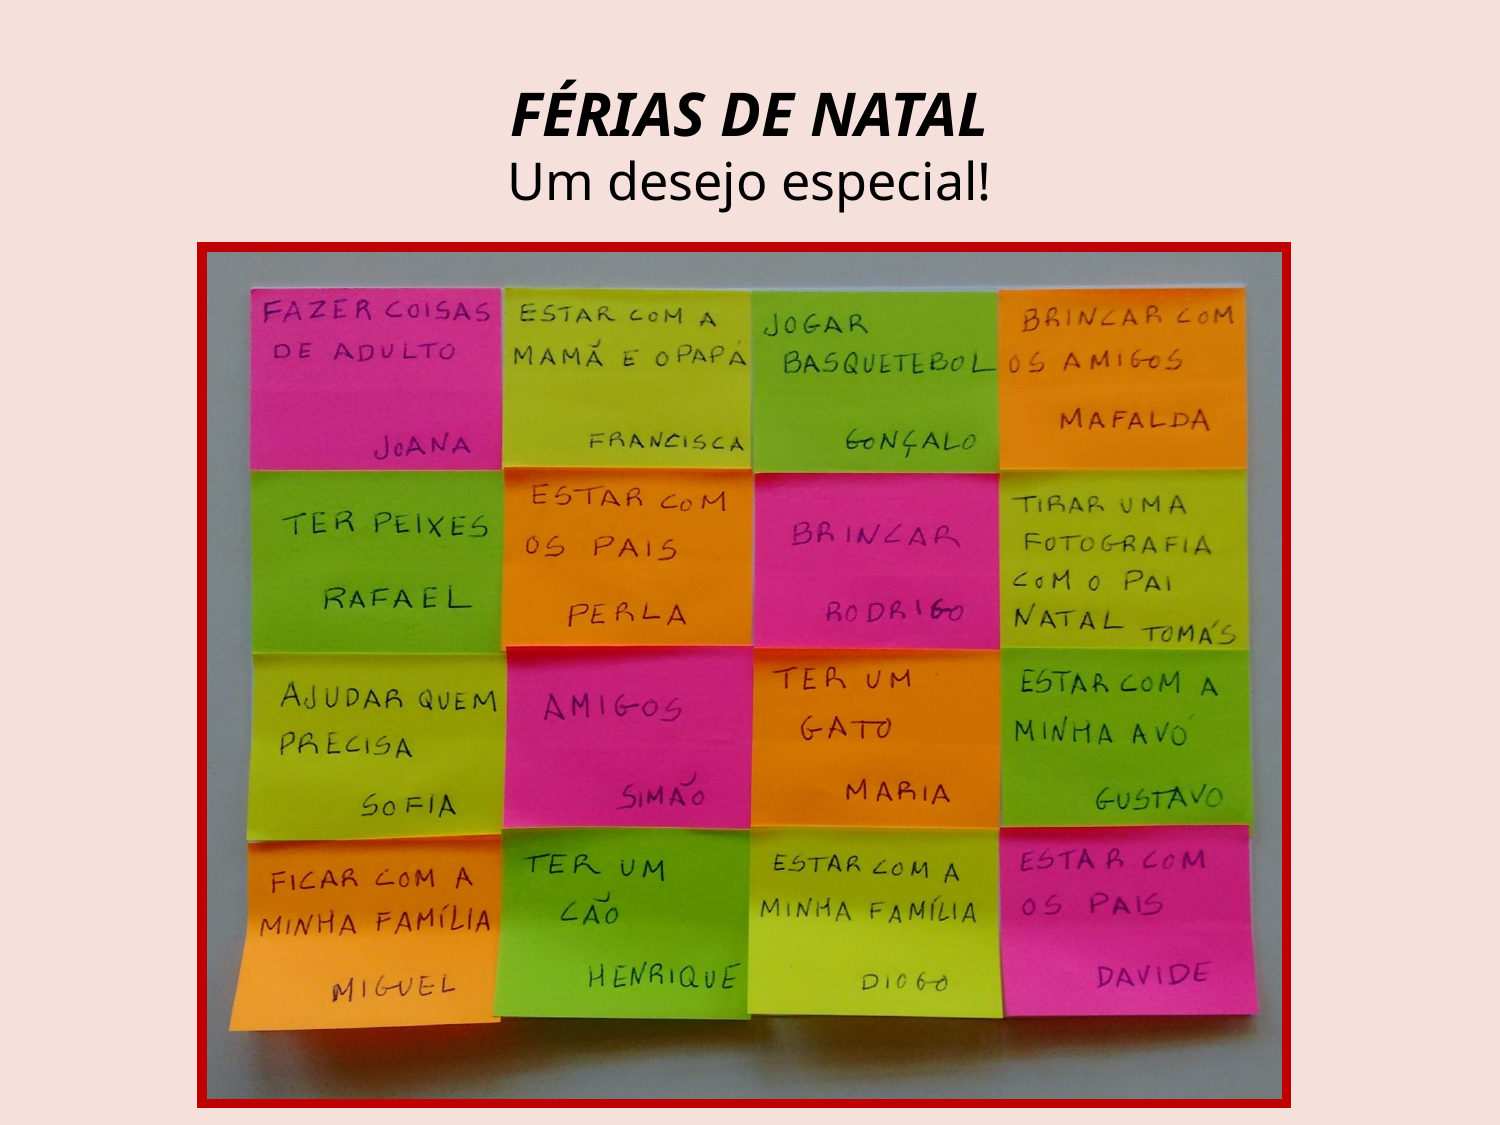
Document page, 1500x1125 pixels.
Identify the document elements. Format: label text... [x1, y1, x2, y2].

picture [206, 251, 1282, 1100]
text_box FÉRIAS DE NATAL Um desejo especial! [88, 42, 1412, 244]
